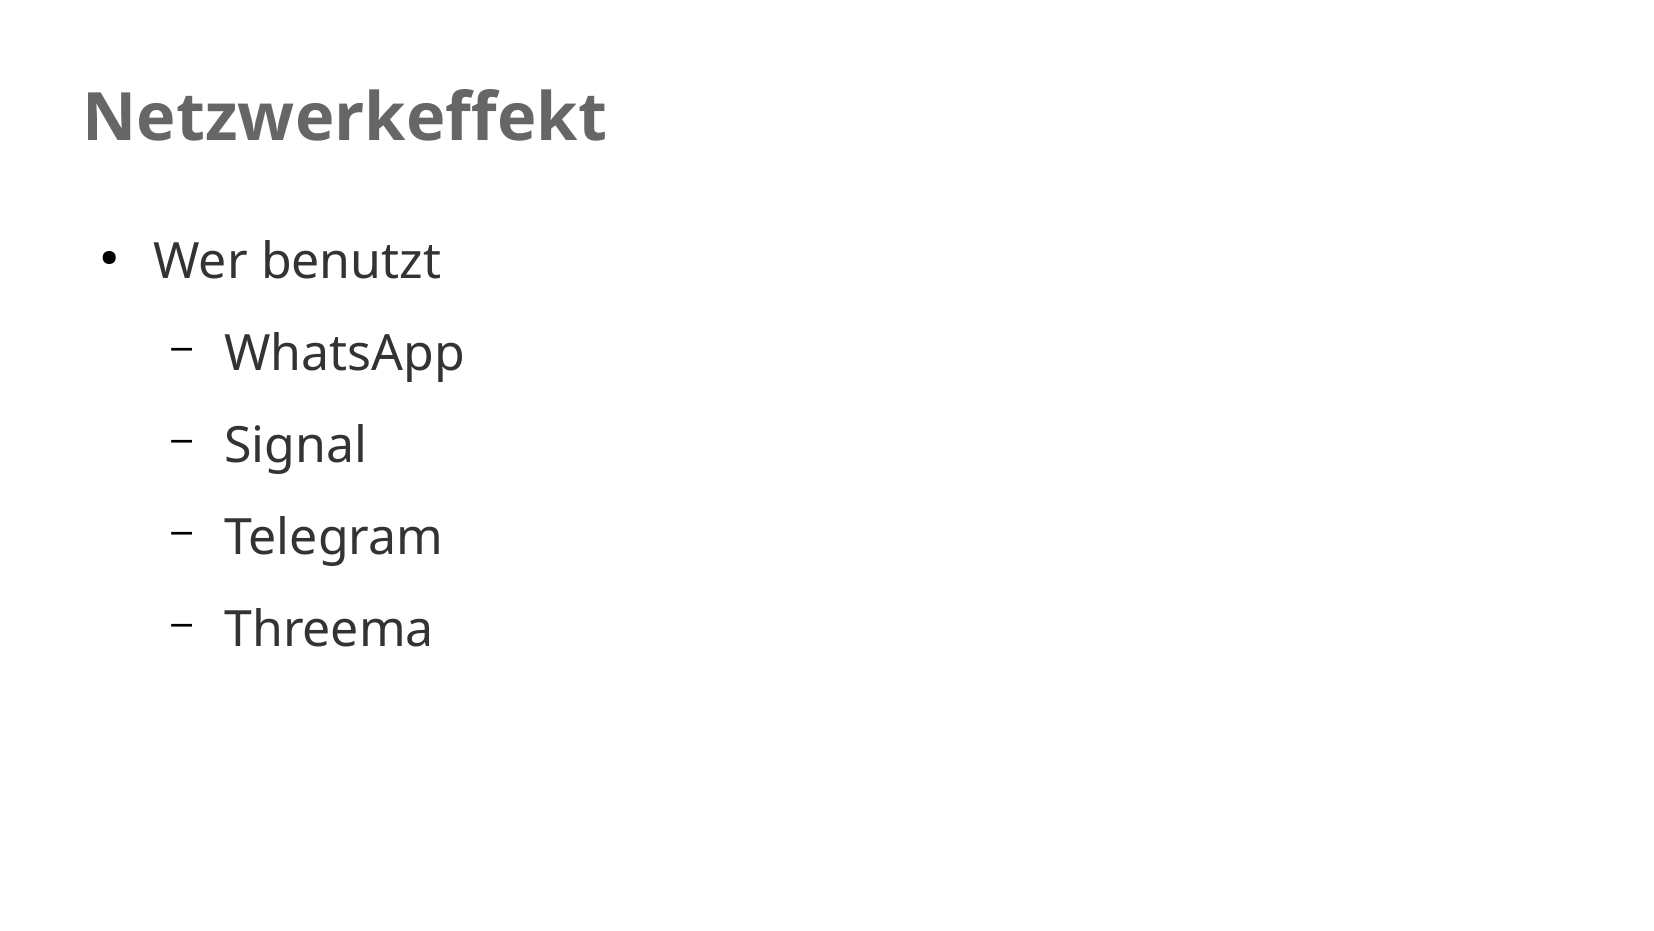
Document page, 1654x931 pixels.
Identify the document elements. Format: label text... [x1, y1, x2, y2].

list Wer benutzt WhatsApp Signal Telegram Threema [82, 225, 1126, 758]
title Netzwerkeffekt [82, 37, 1571, 193]
